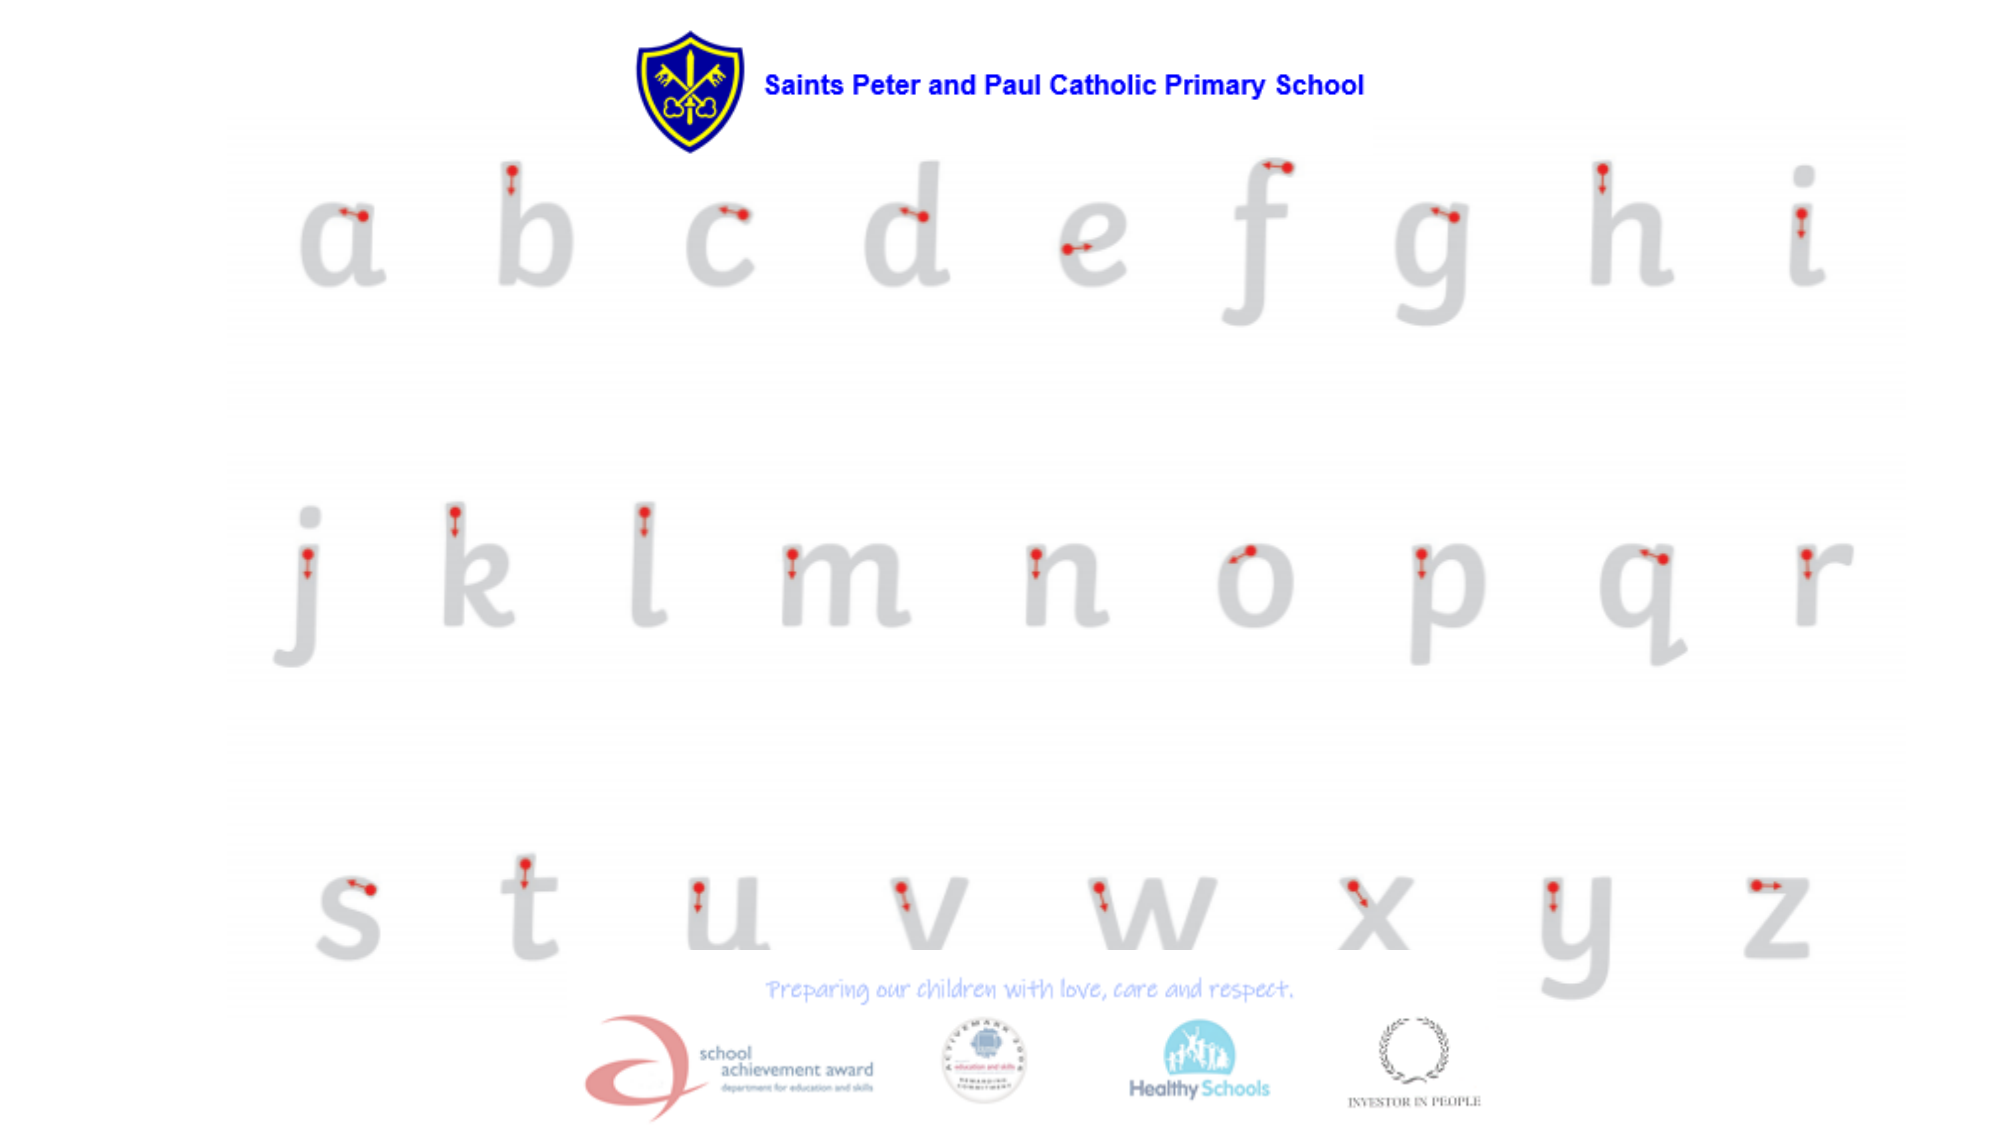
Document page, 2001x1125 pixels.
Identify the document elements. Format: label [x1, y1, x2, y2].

picture [227, 18, 1906, 1125]
